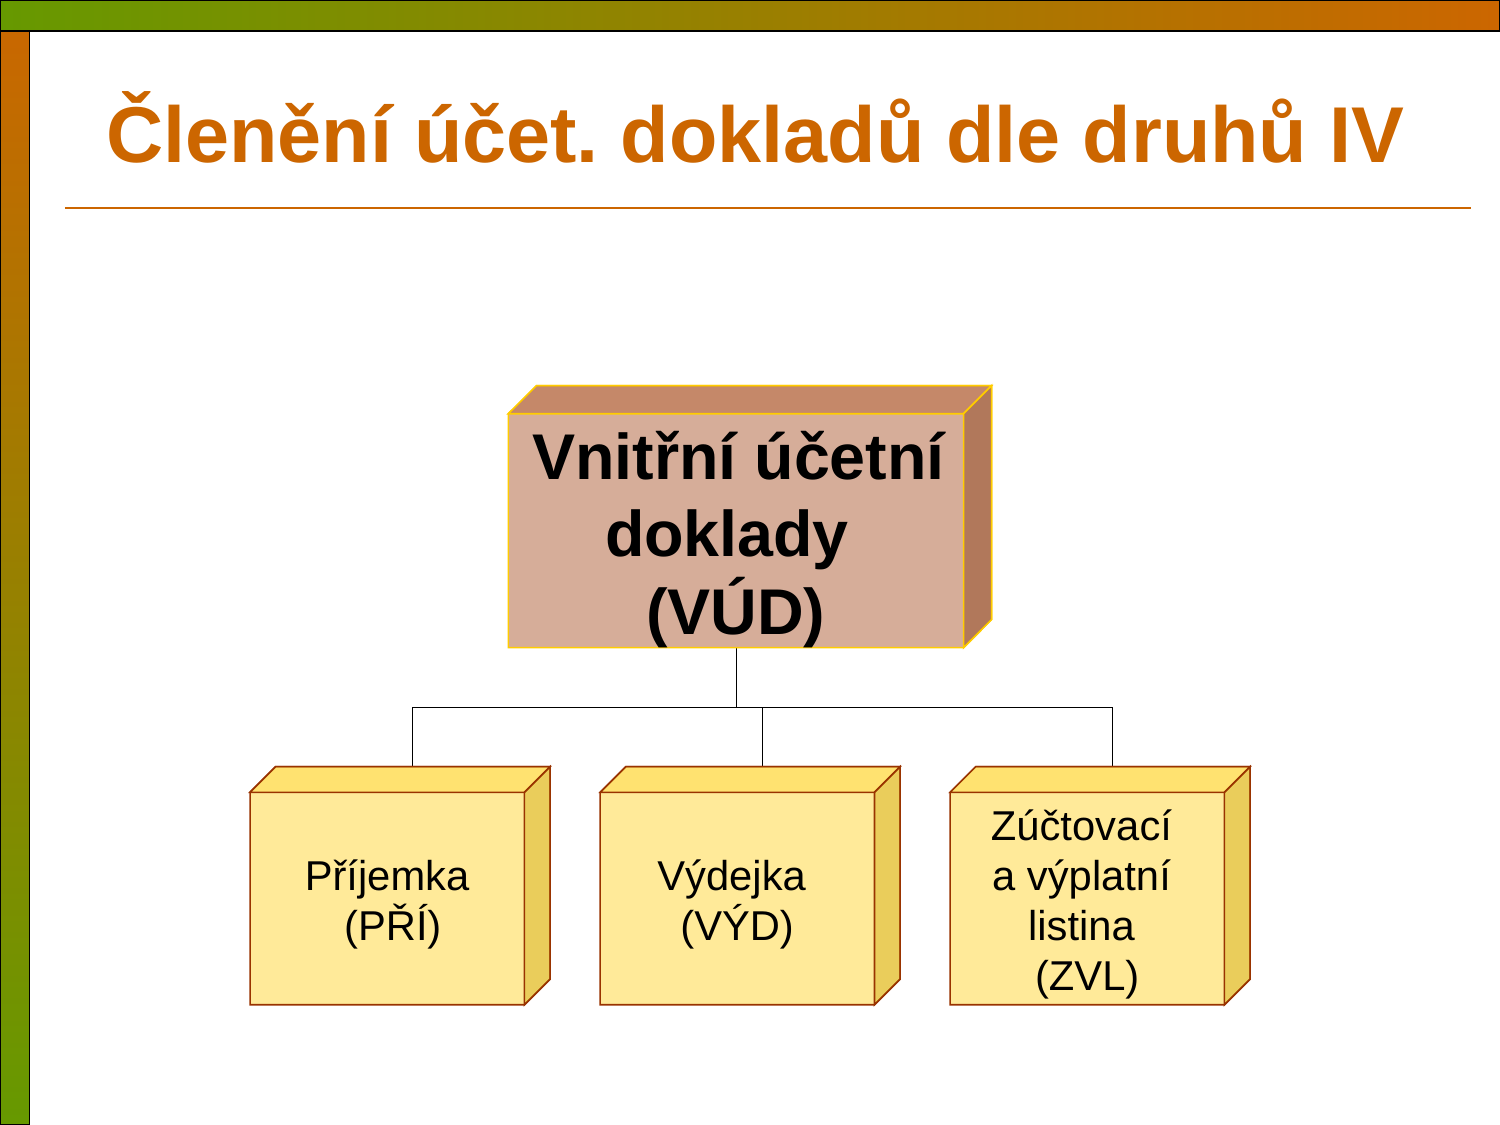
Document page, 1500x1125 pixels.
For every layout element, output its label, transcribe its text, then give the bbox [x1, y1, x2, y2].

text_box Vnitřní účetní doklady (VÚD) [508, 414, 963, 648]
text_box Výdejka (VÝD) [600, 793, 874, 1005]
title Členění účet. dokladů dle druhů IV [41, 54, 1471, 186]
text_box [0, 0, 1500, 1125]
text_box Příjemka (PŘÍ) [250, 793, 524, 1005]
text_box Zúčtovací a výplatní listina (ZVL) [950, 793, 1224, 1005]
